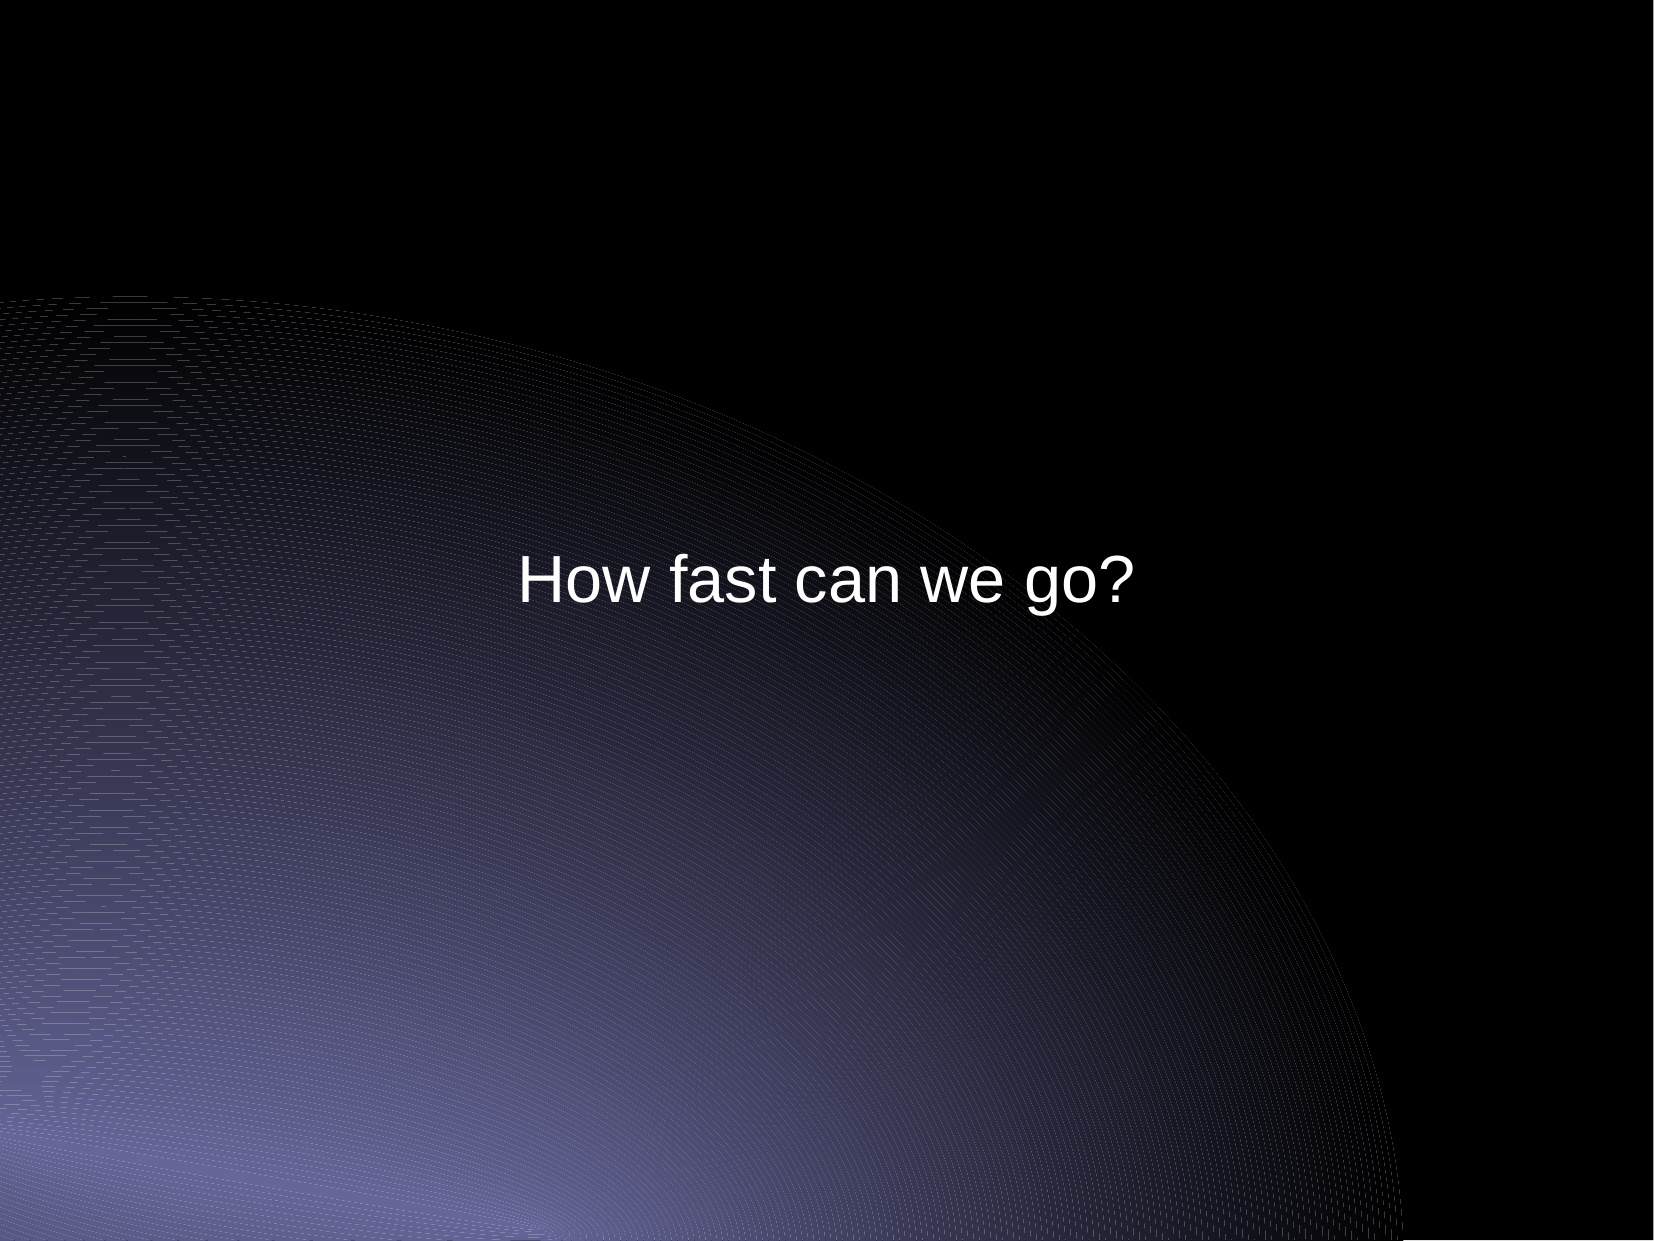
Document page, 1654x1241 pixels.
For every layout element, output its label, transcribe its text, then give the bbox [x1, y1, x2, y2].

subtitle How fast can we go? [82, 56, 1571, 1102]
